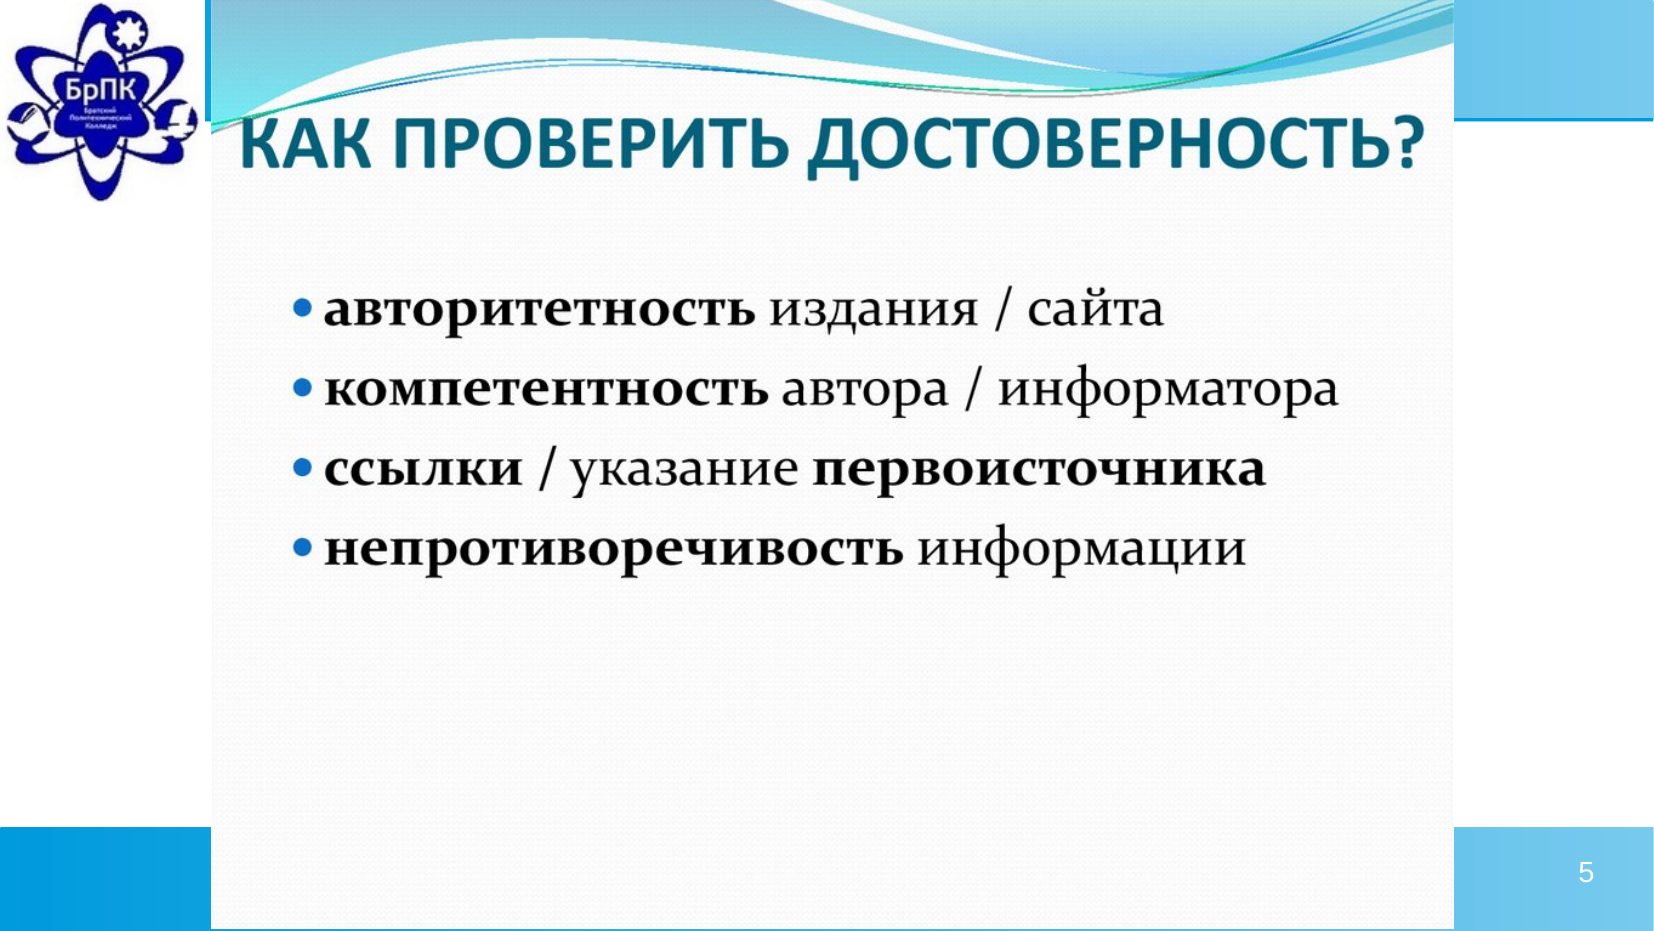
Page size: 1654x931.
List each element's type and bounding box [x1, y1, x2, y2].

picture [0, 0, 205, 205]
picture [211, 0, 1454, 929]
